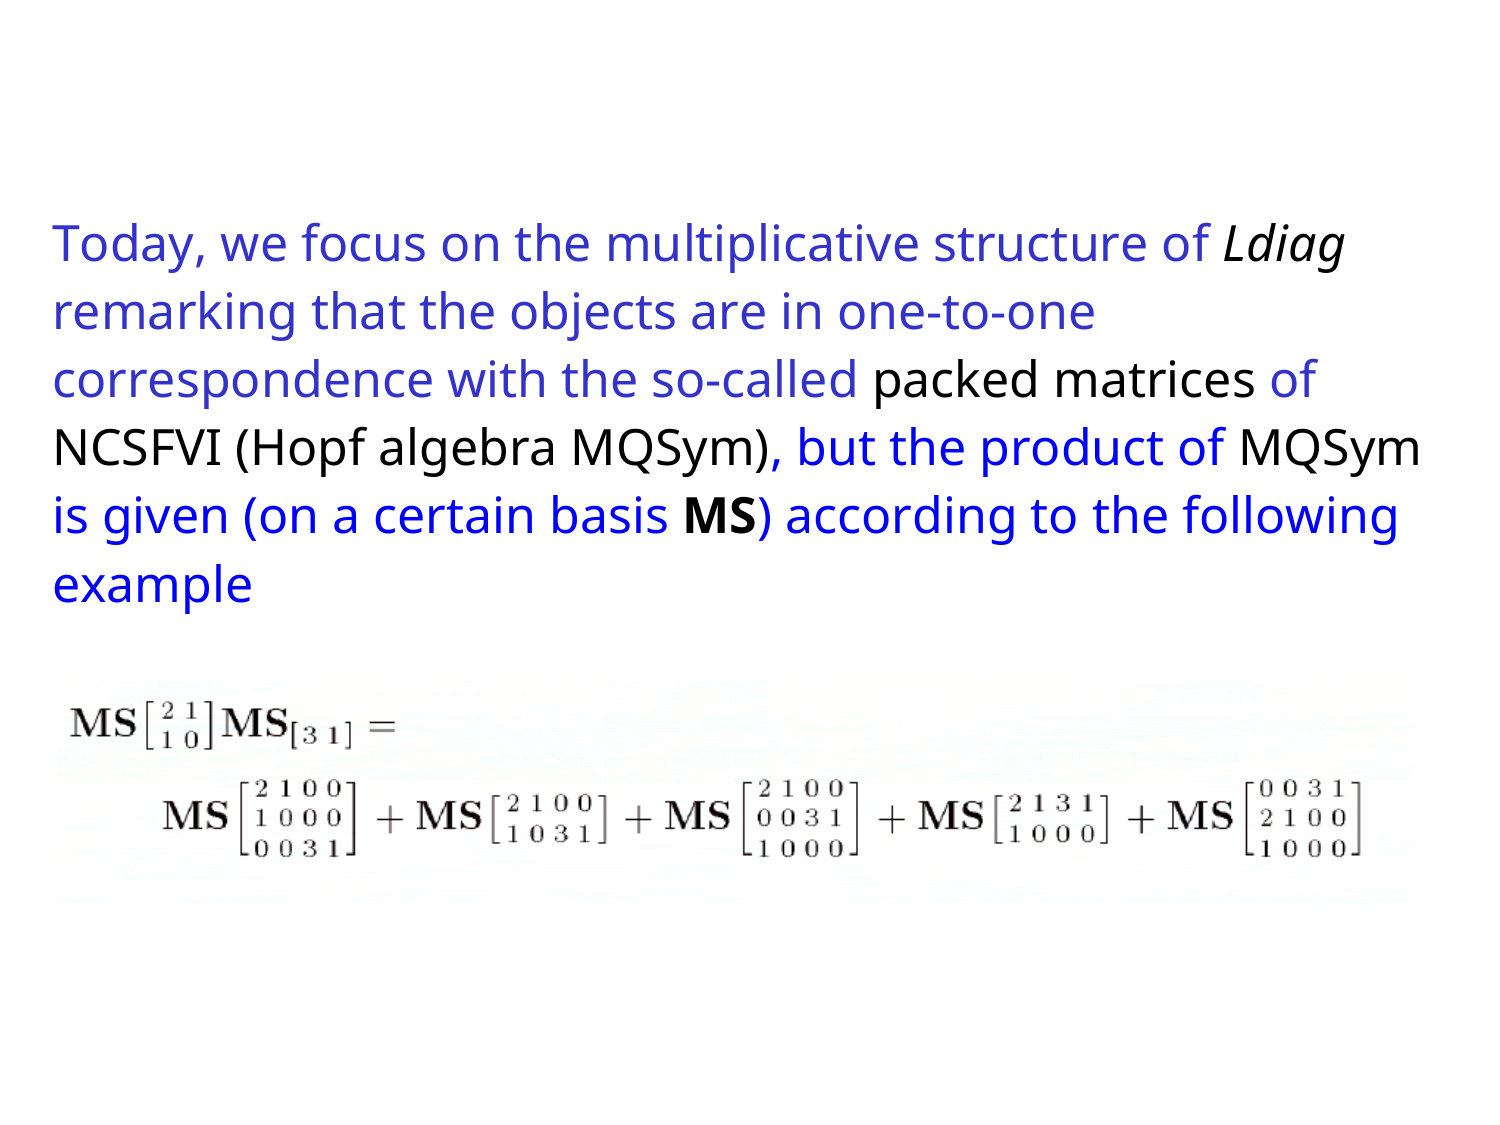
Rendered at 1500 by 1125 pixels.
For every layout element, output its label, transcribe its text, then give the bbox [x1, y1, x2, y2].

picture [57, 681, 1412, 904]
text_box Today, we focus on the multiplicative structure of Ldiag remarking that the objects are in one-to-one correspondence with the so-called packed matrices of NCSFVI (Hopf algebra MQSym), but the product of MQSym is given (on a certain basis MS) according to the following example [37, 199, 1438, 625]
